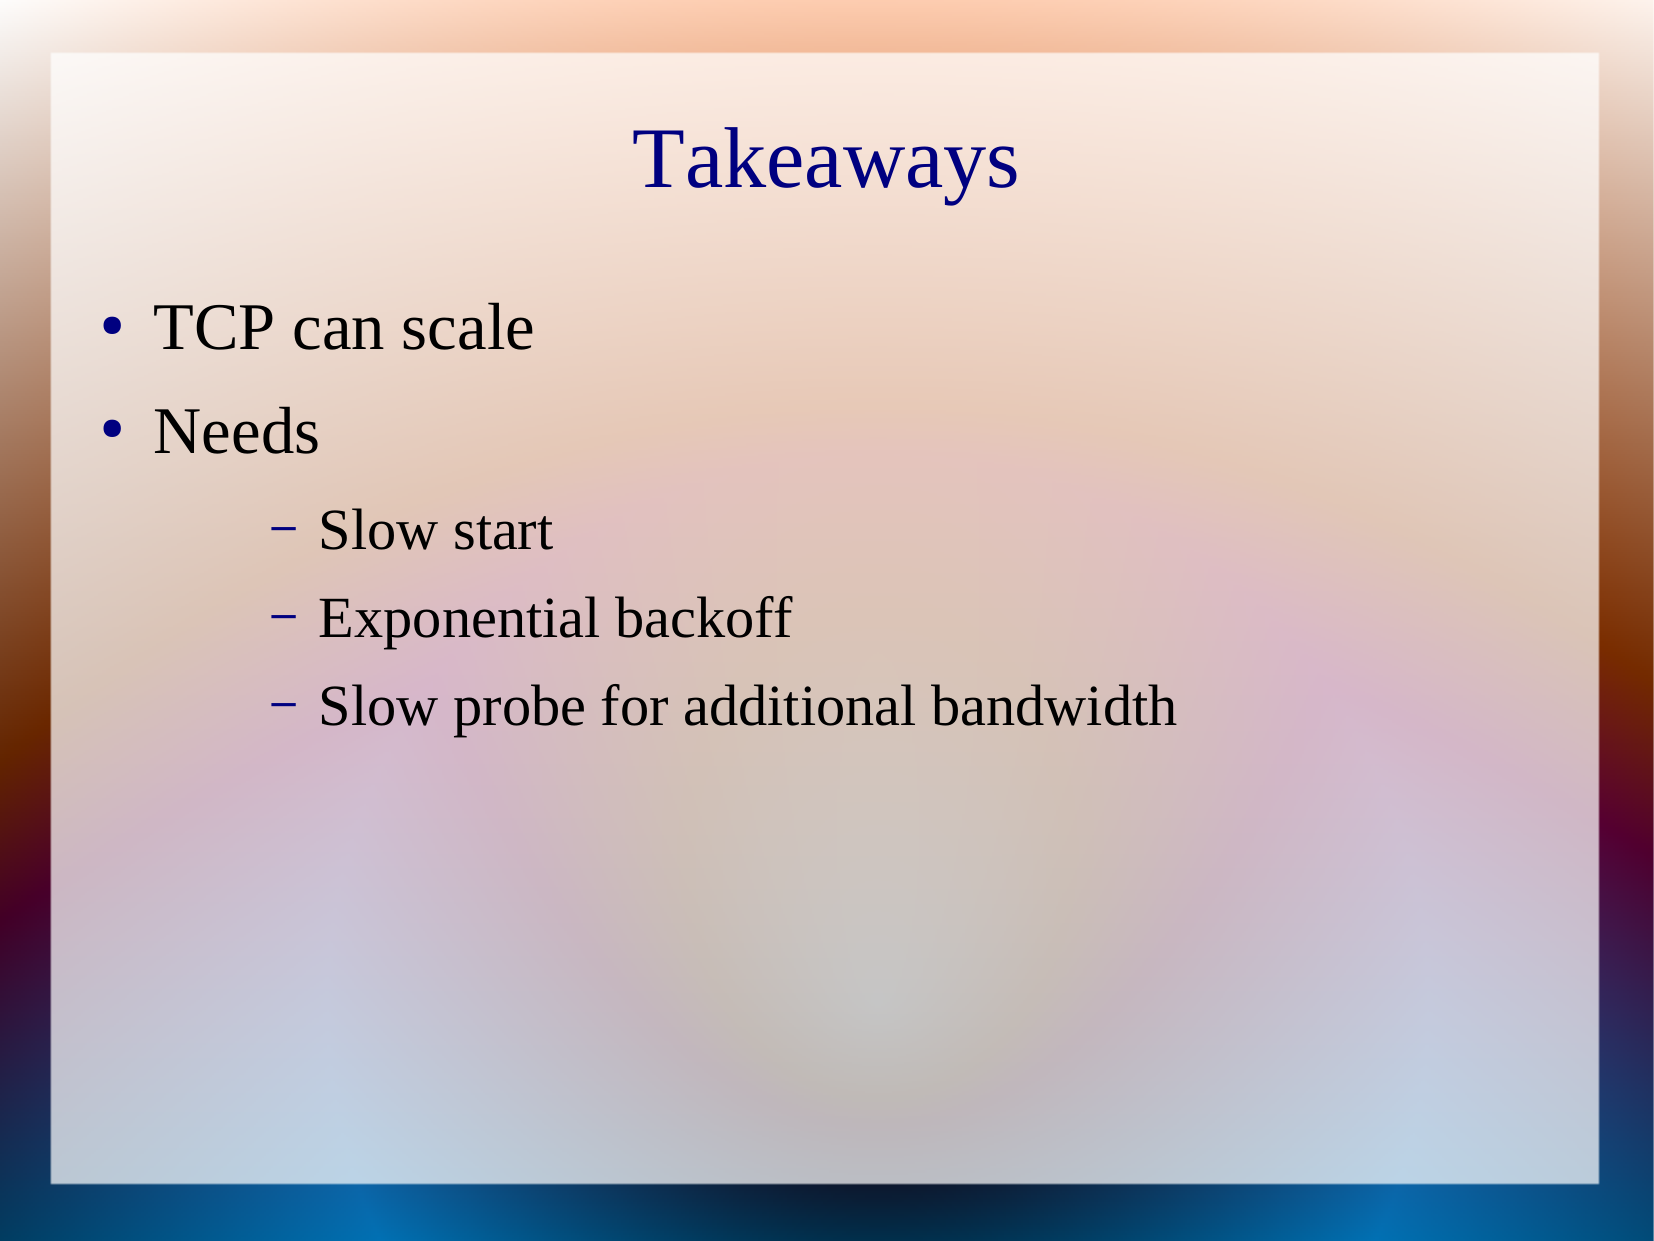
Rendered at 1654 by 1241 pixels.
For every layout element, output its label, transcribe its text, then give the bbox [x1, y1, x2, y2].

list TCP can scale Needs Slow start Exponential backoff Slow probe for additional bandwidth [82, 290, 1571, 1034]
picture [0, 0, 1654, 1241]
title Takeaways [82, 55, 1571, 263]
